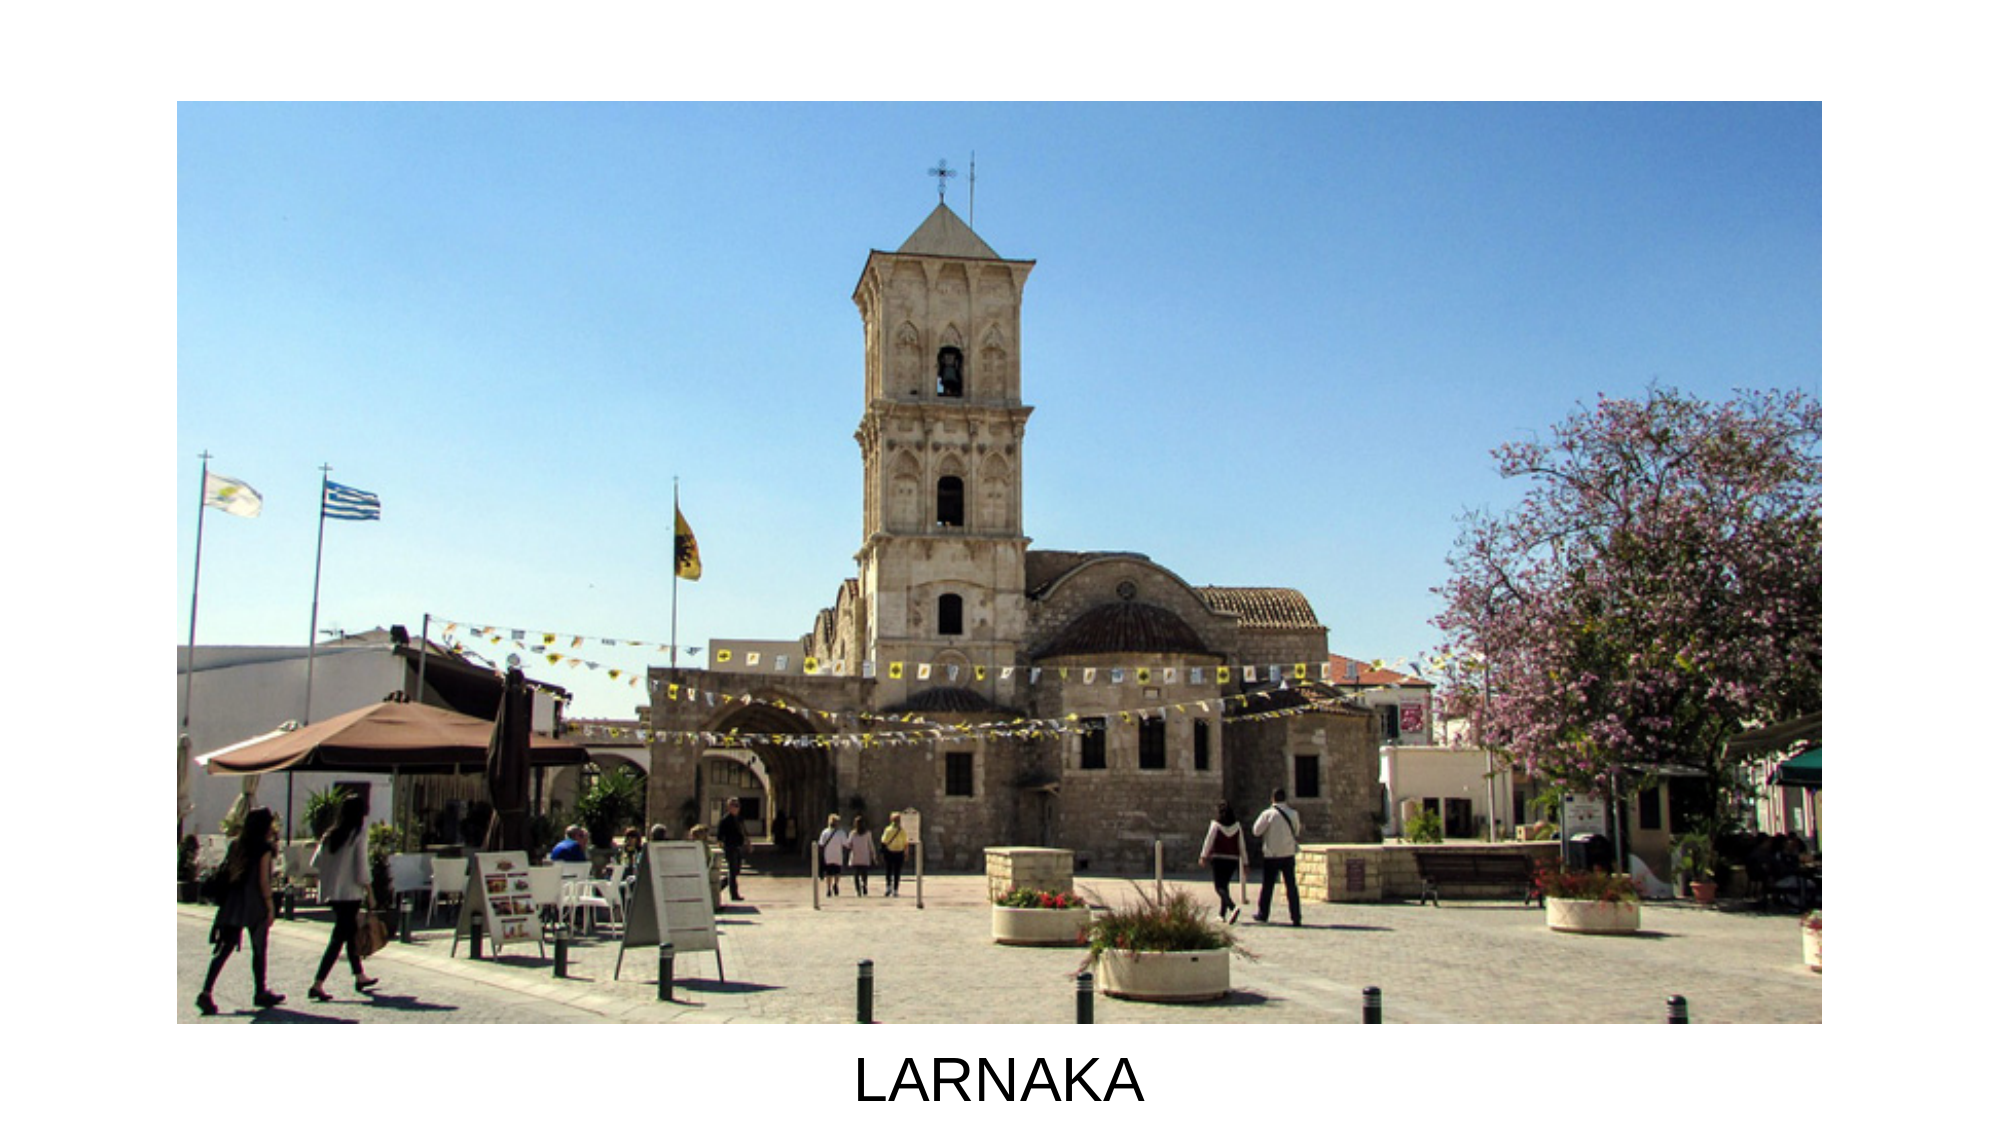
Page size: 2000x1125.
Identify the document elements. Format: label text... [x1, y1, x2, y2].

picture [177, 101, 1822, 1024]
text_box LARNAKA [604, 1023, 1395, 1125]
